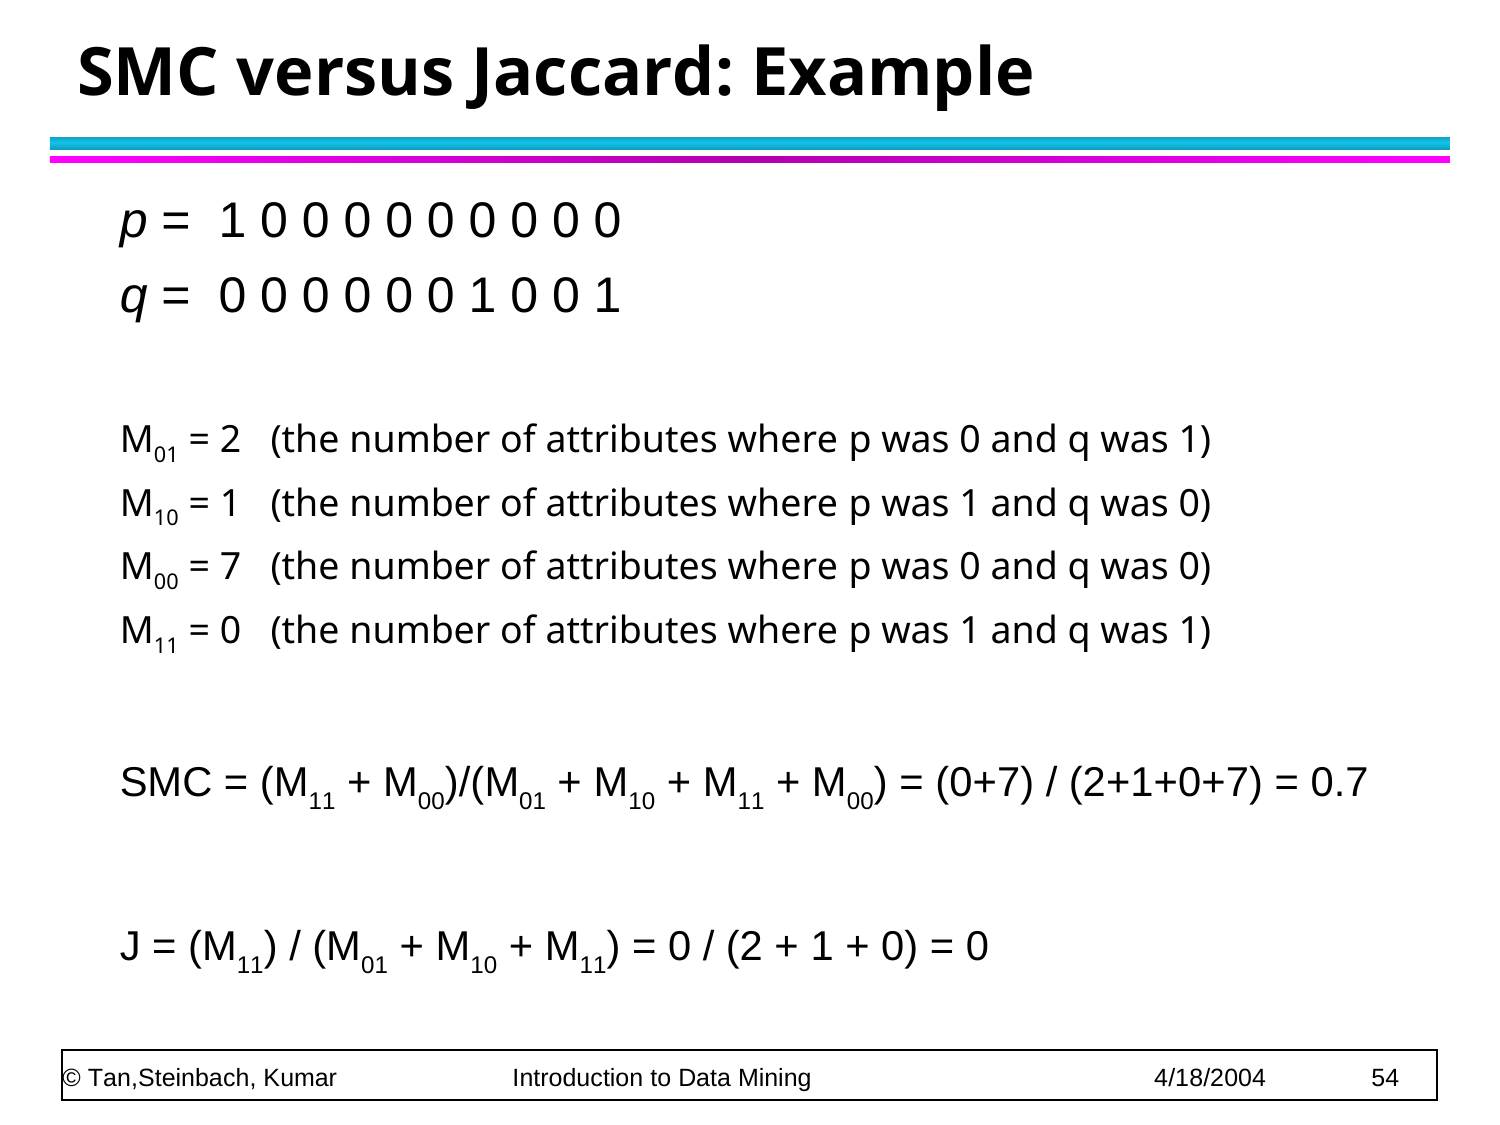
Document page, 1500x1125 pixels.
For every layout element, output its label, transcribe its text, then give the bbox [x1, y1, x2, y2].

title SMC versus Jaccard: Example [62, 24, 1421, 116]
list p = 1 0 0 0 0 0 0 0 0 0 q = 0 0 0 0 0 0 1 0 0 1 M01 = 2 (the number of attributes where p was 0 and q was 1) M10 = 1 (the number of attributes where p was 1 and q was 0) M00 = 7 (the number of attributes where p was 0 and q was 0) M11 = 0 (the number of attributes where p was 1 and q was 1) SMC = (M11 + M00)/(M01 + M10 + M11 + M00) = (0+7) / (2+1+0+7) = 0.7 J = (M11) / (M01 + M10 + M11) = 0 / (2 + 1 + 0) = 0 [104, 187, 1418, 1068]
